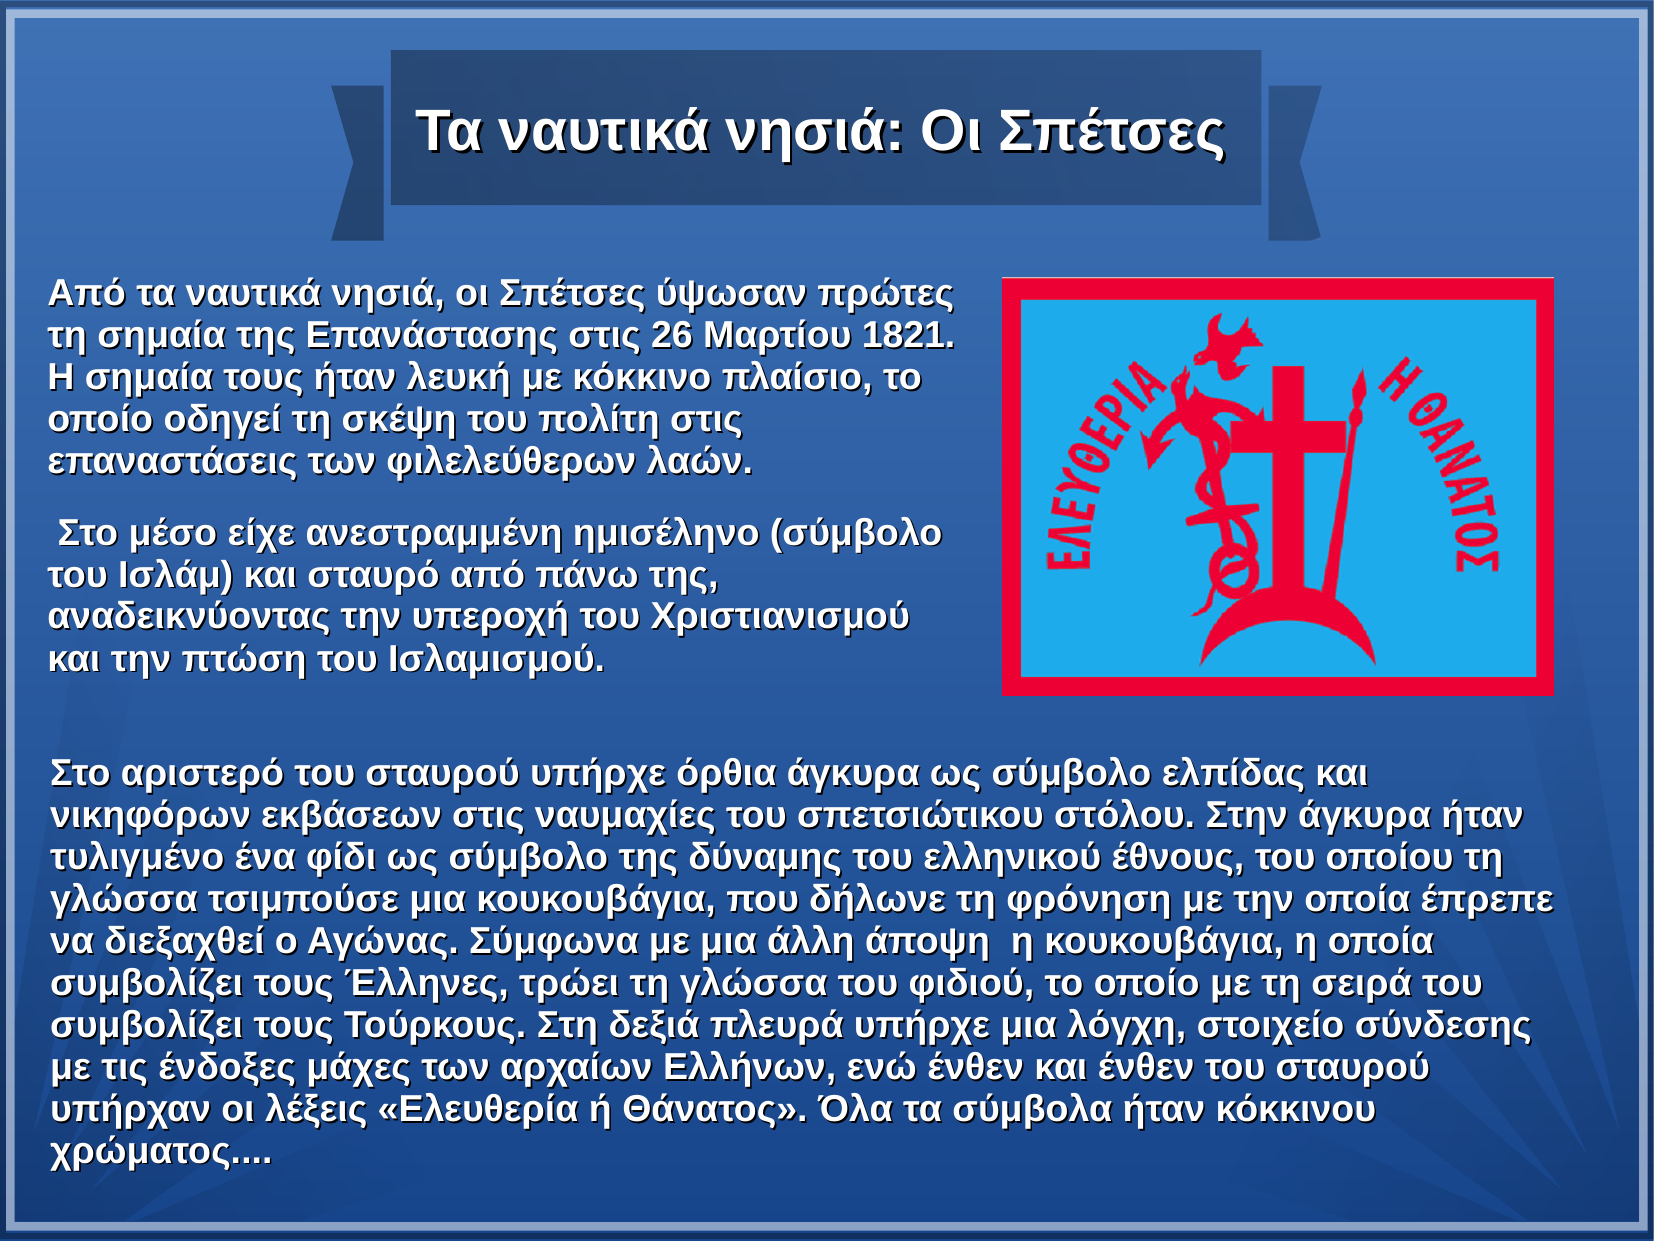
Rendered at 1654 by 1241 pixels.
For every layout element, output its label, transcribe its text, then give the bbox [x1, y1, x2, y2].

list Από τα ναυτικά νησιά, οι Σπέτσες ύψωσαν πρώτες τη σημαία της Επανάστασης στις 26 Μαρτίου 1821. Η σημαία τους ήταν λευκή με κόκκινο πλαίσιο, το οποίο οδηγεί τη σκέψη του πολίτη στις επαναστάσεις των φιλελεύθερων λαών. Στο μέσο είχε ανεστραμμένη ημισέληνο (σύμβολο του Ισλάμ) και σταυρό από πάνω της, αναδεικνύοντας την υπεροχή του Χριστιανισμού και την πτώση του Ισλαμισμού. [47, 271, 957, 744]
picture [1002, 277, 1554, 696]
title Τα ναυτικά νησιά: Οι Σπέτσες [377, 97, 1264, 163]
text_box Στο αριστερό του σταυρού υπήρχε όρθια άγκυρα ως σύμβολο ελπίδας και νικηφόρων εκβάσεων στις ναυμαχίες του σπετσιώτικου στόλου. Στην άγκυρα ήταν τυλιγμένο ένα φίδι ως σύμβολο της δύναμης του ελληνικού έθνους, του οποίου τη γλώσσα τσιμπούσε μια κουκουβάγια, που δήλωνε τη φρόνηση με την οποία έπρεπε να διεξαχθεί ο Αγώνας. Σύμφωνα με μια άλλη άποψη η κουκουβάγια, η οποία συμβολίζει τους Έλληνες, τρώει τη γλώσσα του φιδιού, το οποίο με τη σειρά του συμβολίζει τους Τούρκους. Στη δεξιά πλευρά υπήρχε μια λόγχη, στοιχείο σύνδεσης με τις ένδοξες μάχες των αρχαίων Ελλήνων, ενώ ένθεν και ένθεν του σταυρού υπήρχαν οι λέξεις «Ελευθερία ή Θάνατος». Όλα τα σύμβολα ήταν κόκκινου χρώματος.... [35, 744, 1571, 1179]
